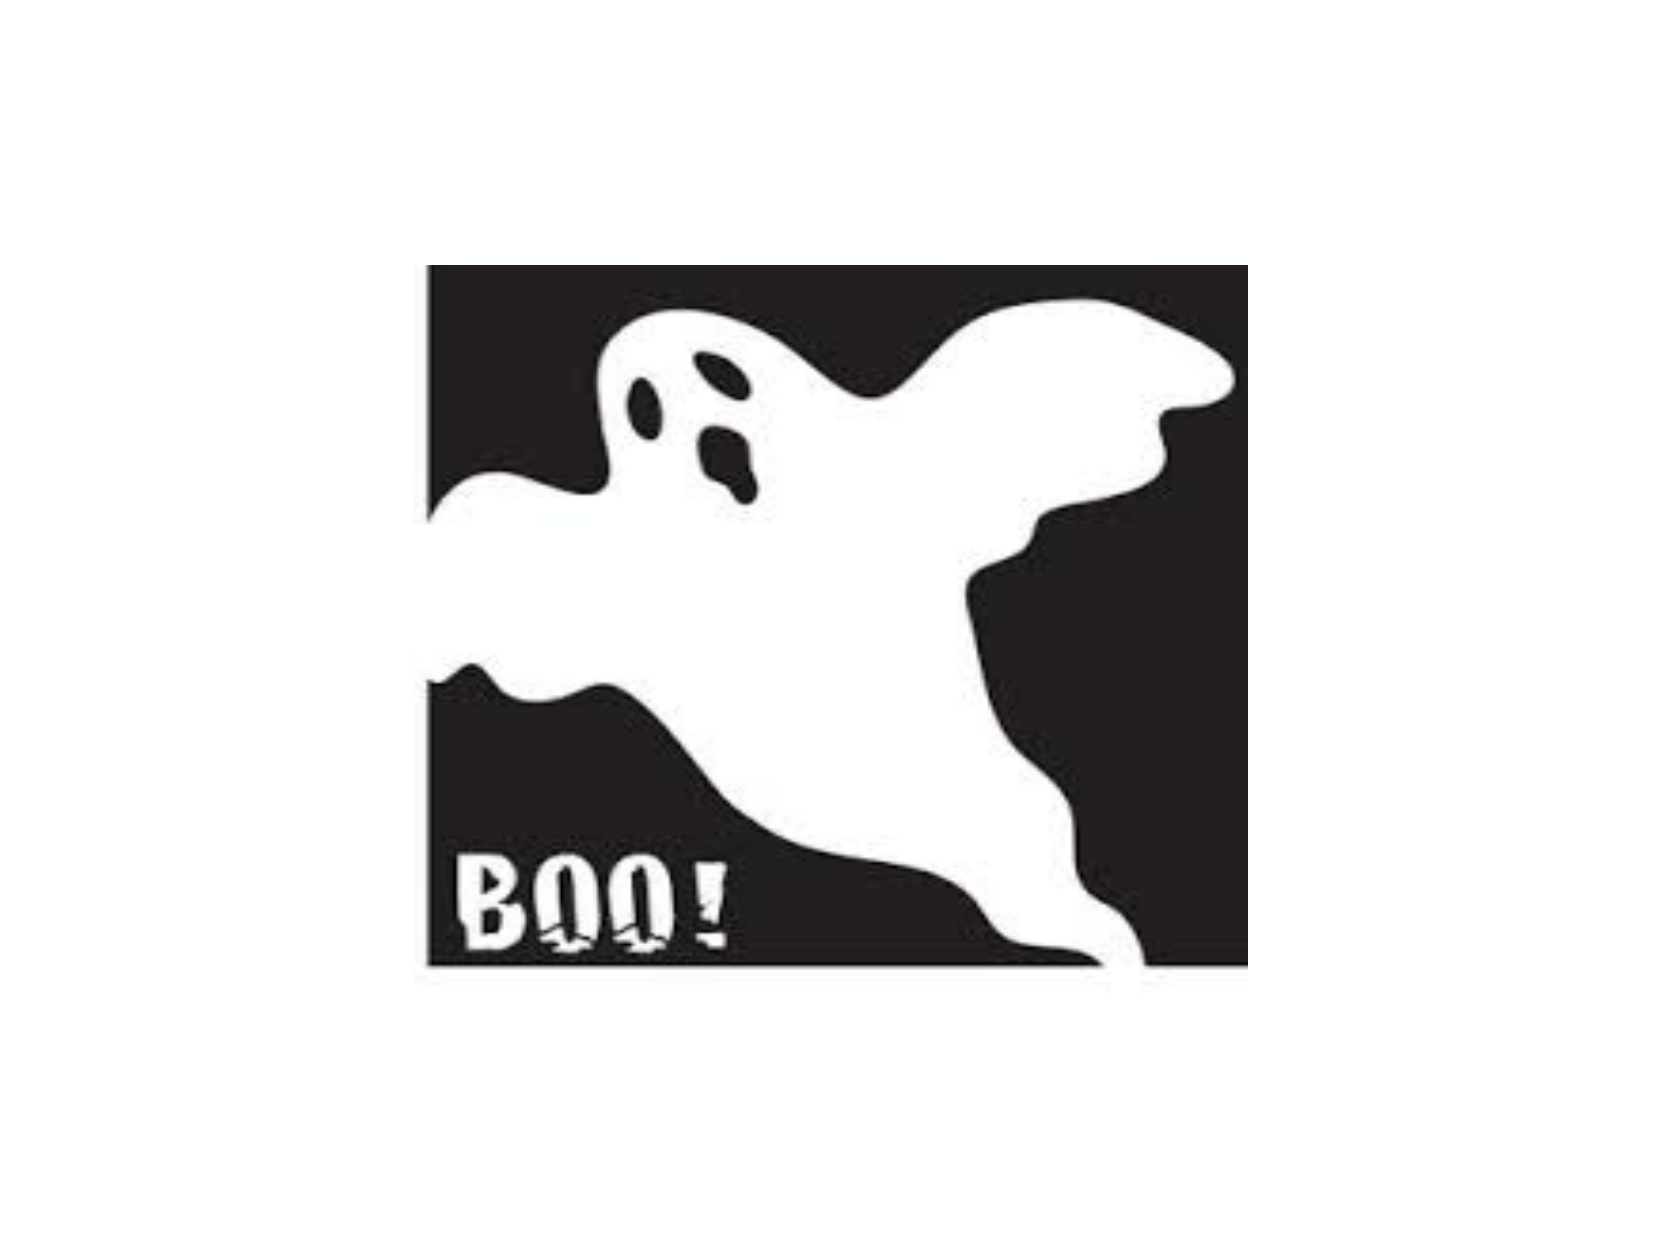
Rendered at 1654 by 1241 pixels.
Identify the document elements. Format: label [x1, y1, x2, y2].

picture [413, 265, 1248, 1009]
